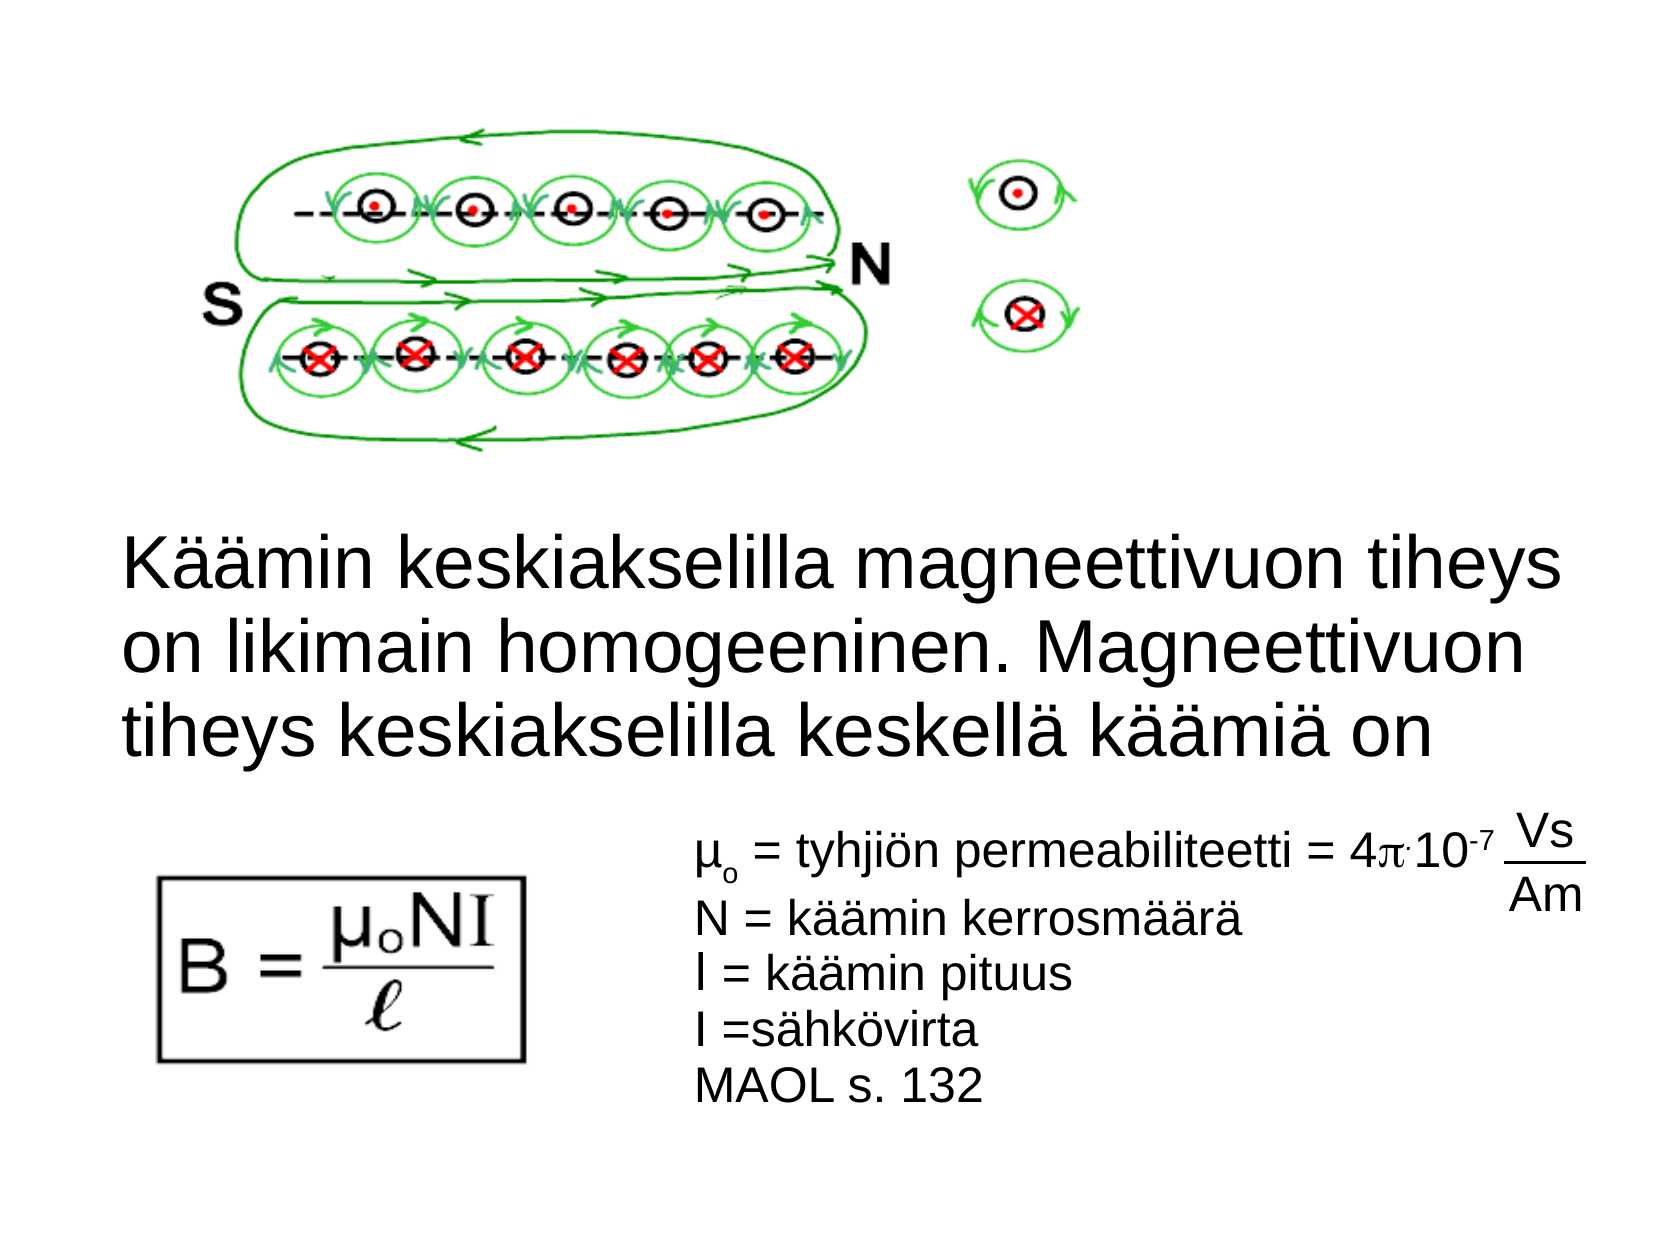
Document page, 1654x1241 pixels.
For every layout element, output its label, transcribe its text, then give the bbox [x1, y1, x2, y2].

chart [1495, 803, 1595, 922]
picture [153, 59, 1140, 493]
text_box µo = tyhjiön permeabiliteetti = 4p.10-7 N = käämin kerrosmäärä l = käämin pituus I =sähkövirta MAOL s. 132 [679, 814, 1583, 1238]
text_box Käämin keskiakselilla magneettivuon tiheys on likimain homogeeninen. Magneettivuon tiheys keskiakselilla keskellä käämiä on [106, 512, 1633, 780]
picture [129, 838, 552, 1090]
